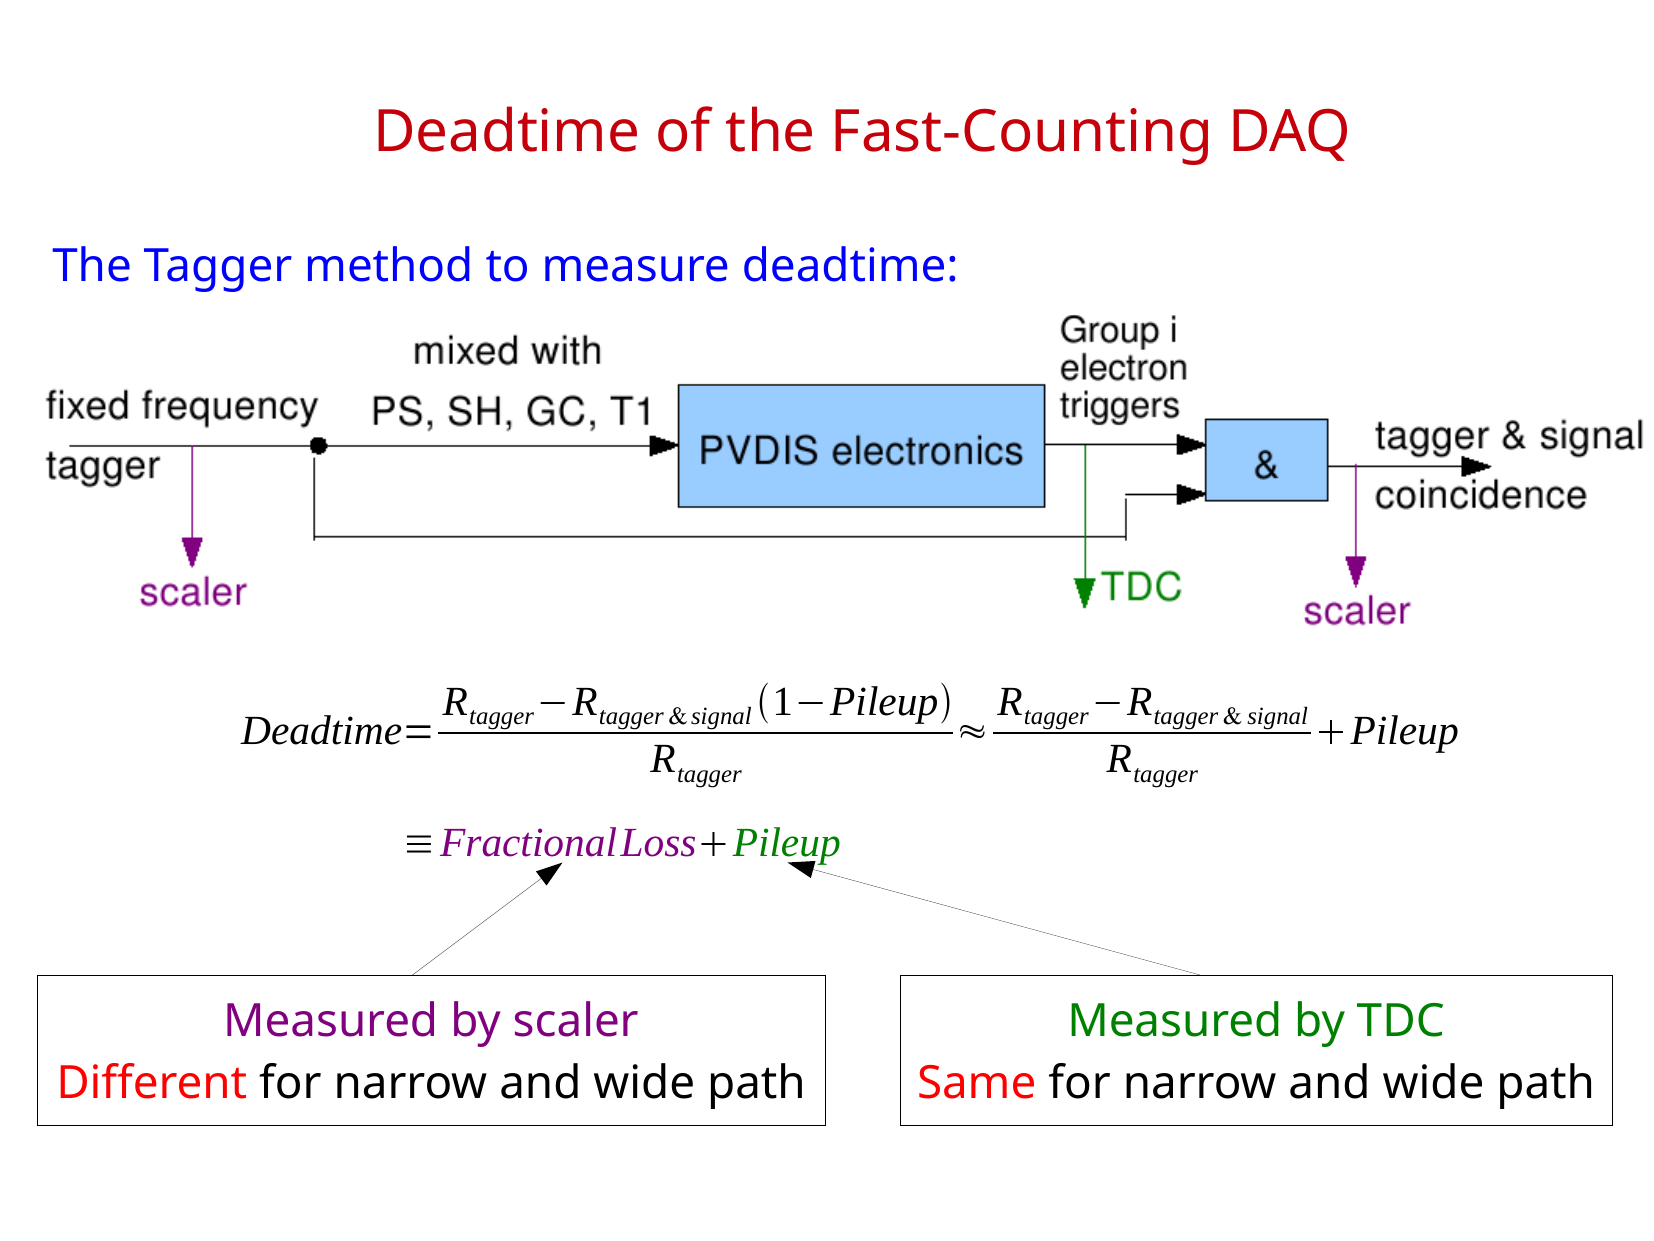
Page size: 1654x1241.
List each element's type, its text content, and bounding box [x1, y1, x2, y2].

chart [396, 818, 845, 865]
title Deadtime of the Fast-Counting DAQ [187, 37, 1538, 221]
text_box Measured by scaler Different for narrow and wide path [37, 975, 826, 1126]
picture [29, 314, 1651, 638]
text_box The Tagger method to measure deadtime: [37, 225, 1010, 314]
text_box Measured by TDC Same for narrow and wide path [900, 975, 1613, 1126]
chart [233, 677, 1463, 788]
